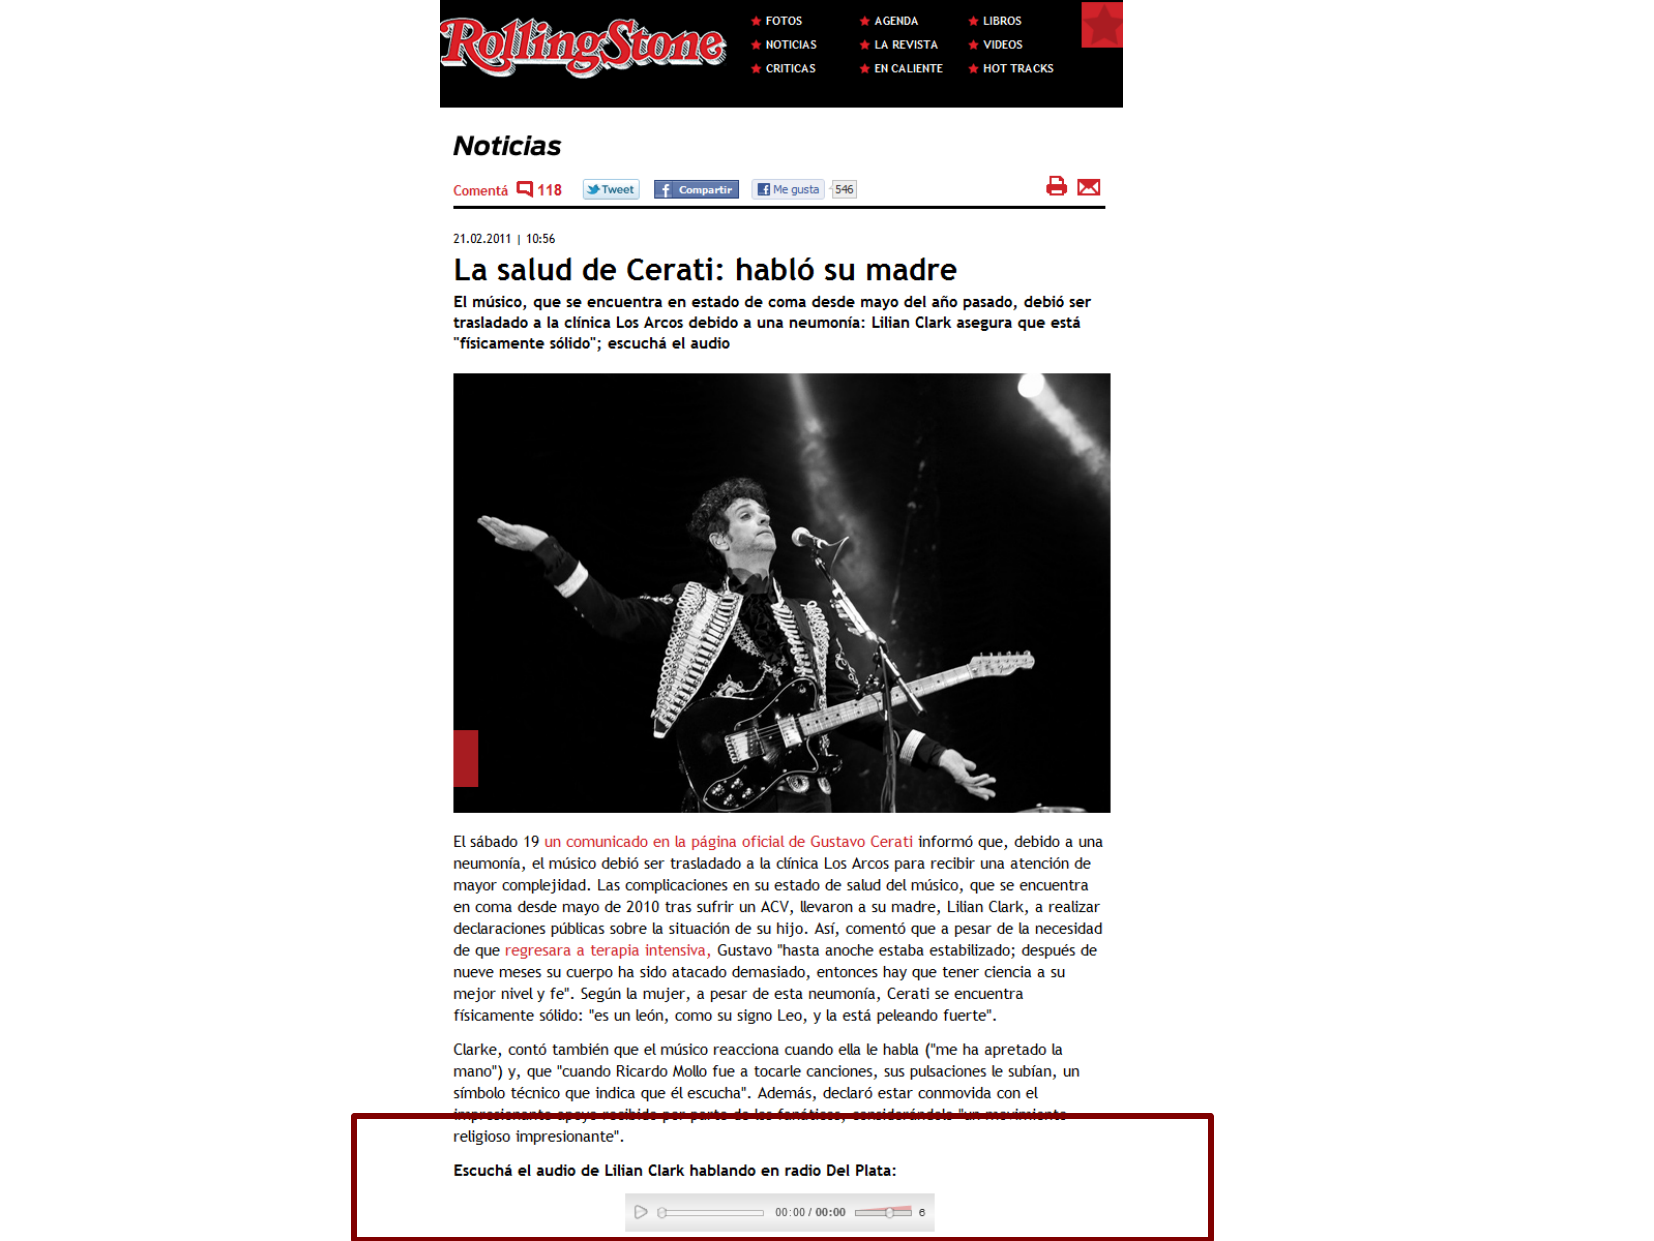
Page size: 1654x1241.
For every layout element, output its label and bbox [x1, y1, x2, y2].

picture [440, 1119, 1123, 1237]
picture [440, 0, 1123, 1113]
